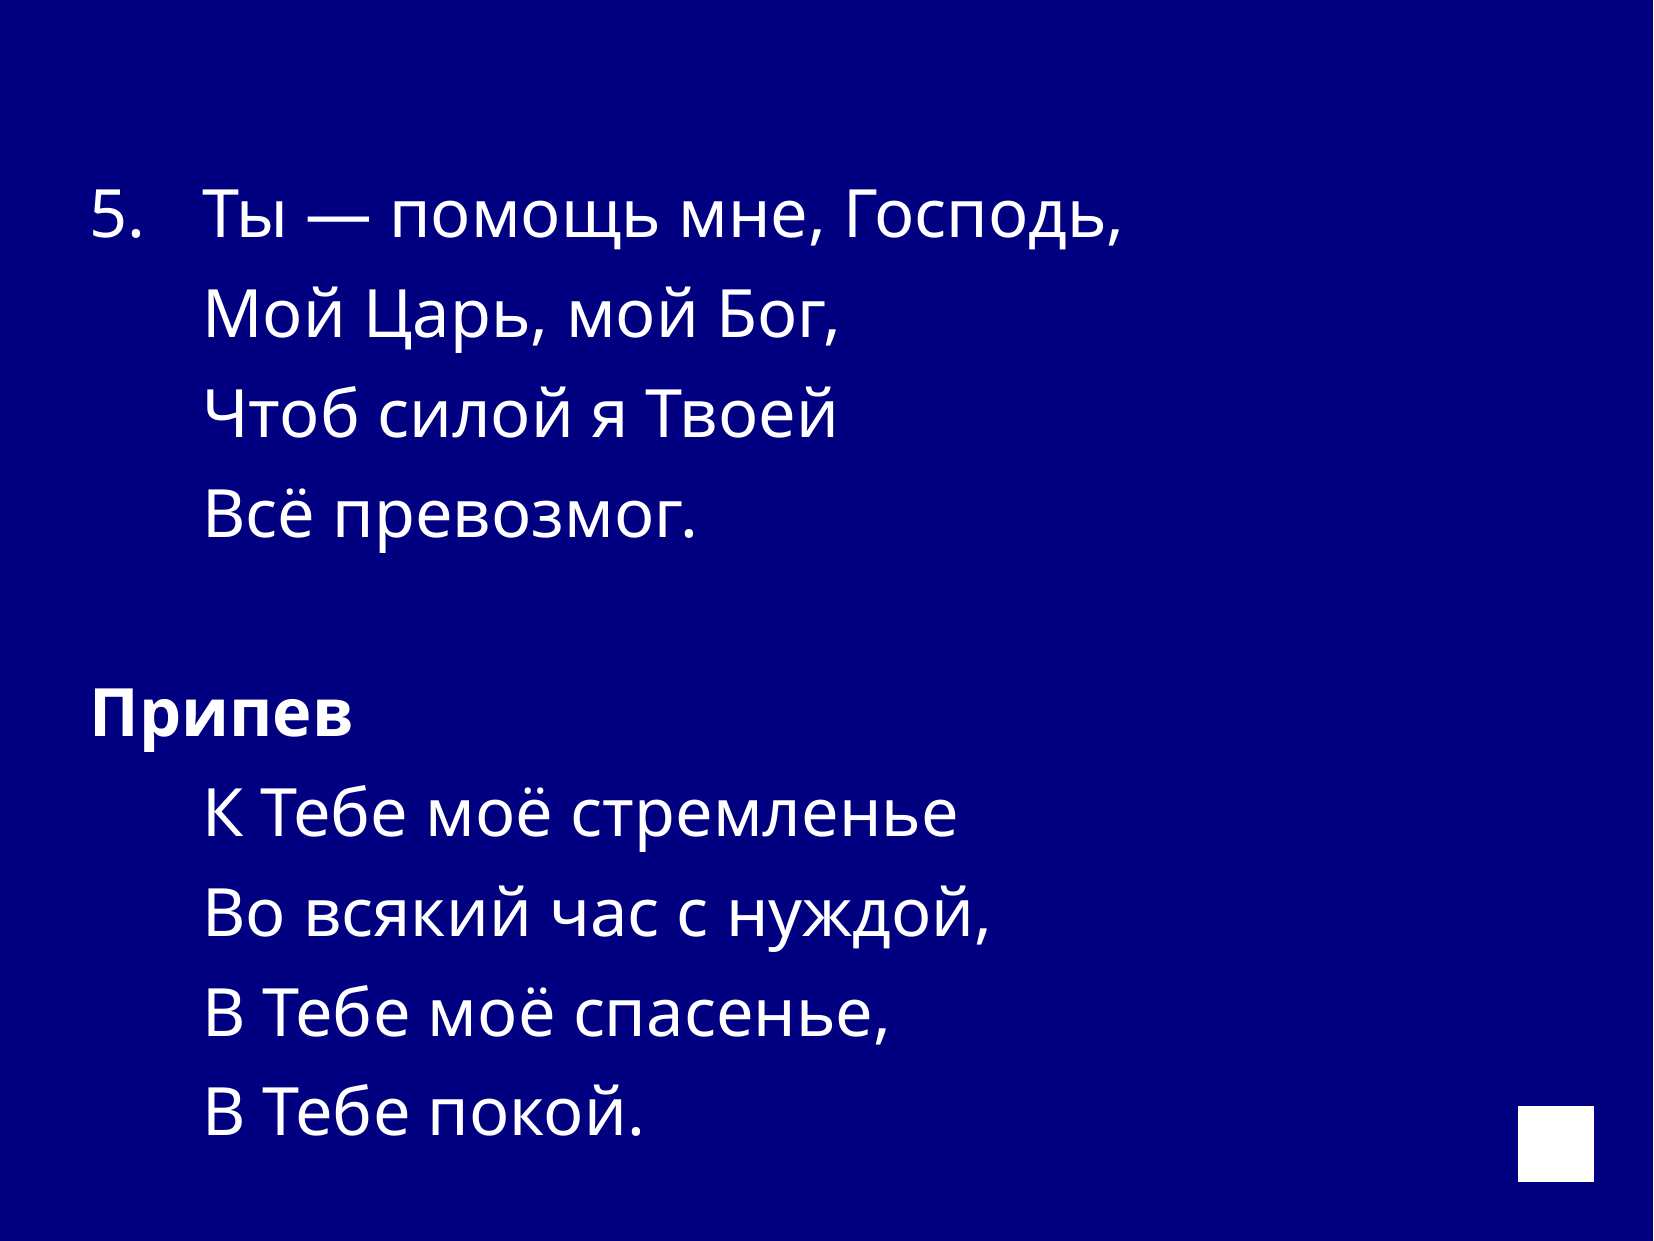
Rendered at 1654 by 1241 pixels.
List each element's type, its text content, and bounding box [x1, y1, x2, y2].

text_box 5. Ты — помощь мне, Господь, Мой Царь, мой Бог, Чтоб силой я Твоей Всё превозмог. Припев К Тебе моё стремленье Во всякий час с нуждой, В Тебе моё спасенье, В Тебе покой. [75, 150, 1576, 1163]
text_box [1518, 1106, 1594, 1182]
